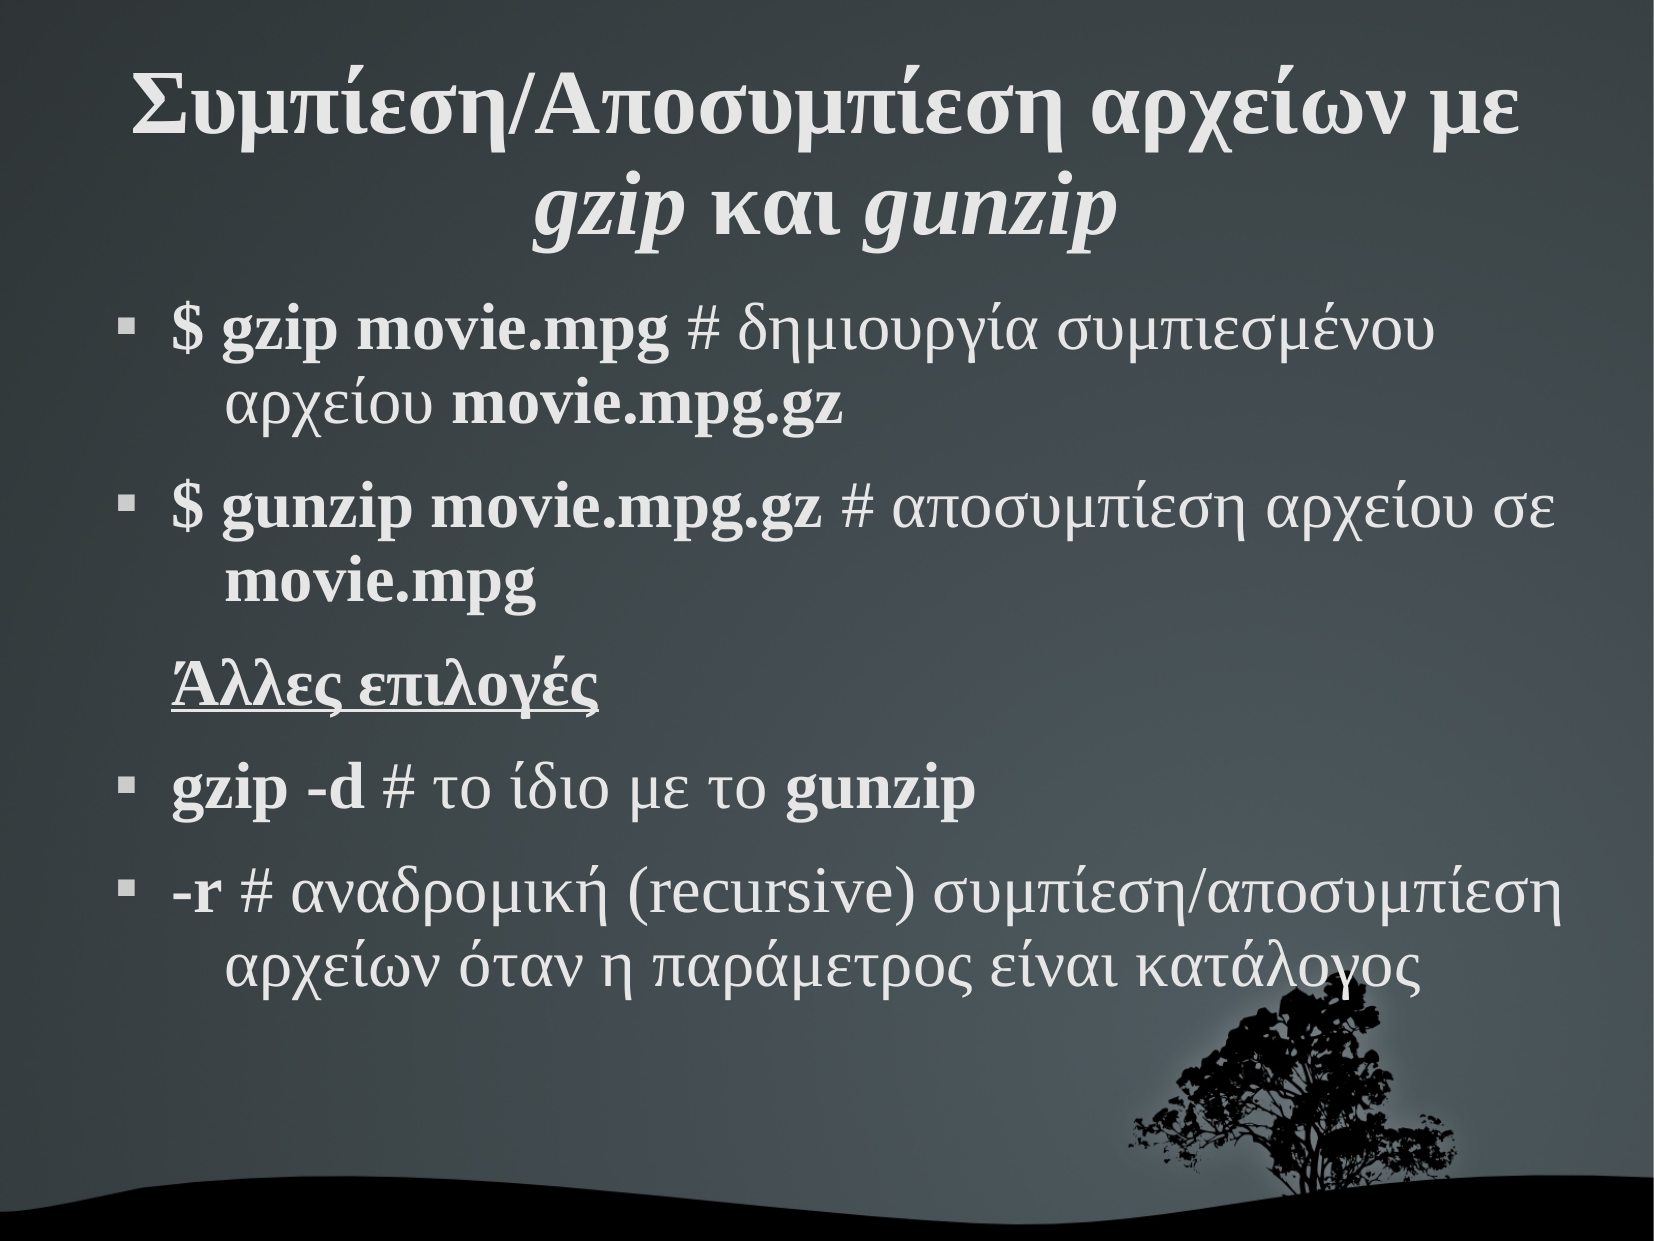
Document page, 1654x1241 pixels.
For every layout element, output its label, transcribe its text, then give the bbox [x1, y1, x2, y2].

picture [0, 0, 1654, 1241]
list $ gzip movie.mpg # δημιουργία συμπιεσμένου αρχείου movie.mpg.gz $ gunzip movie.mpg.gz # αποσυμπίεση αρχείου σε movie.mpg Άλλες επιλογές gzip -d # το ίδιο με το gunzip -r # αναδρομική (recursive) συμπίεση/αποσυμπίεση αρχείων όταν η παράμετρος είναι κατάλογος [82, 290, 1571, 1109]
title Συμπίεση/Αποσυμπίεση αρχείων με gzip και gunzip [82, 33, 1571, 273]
